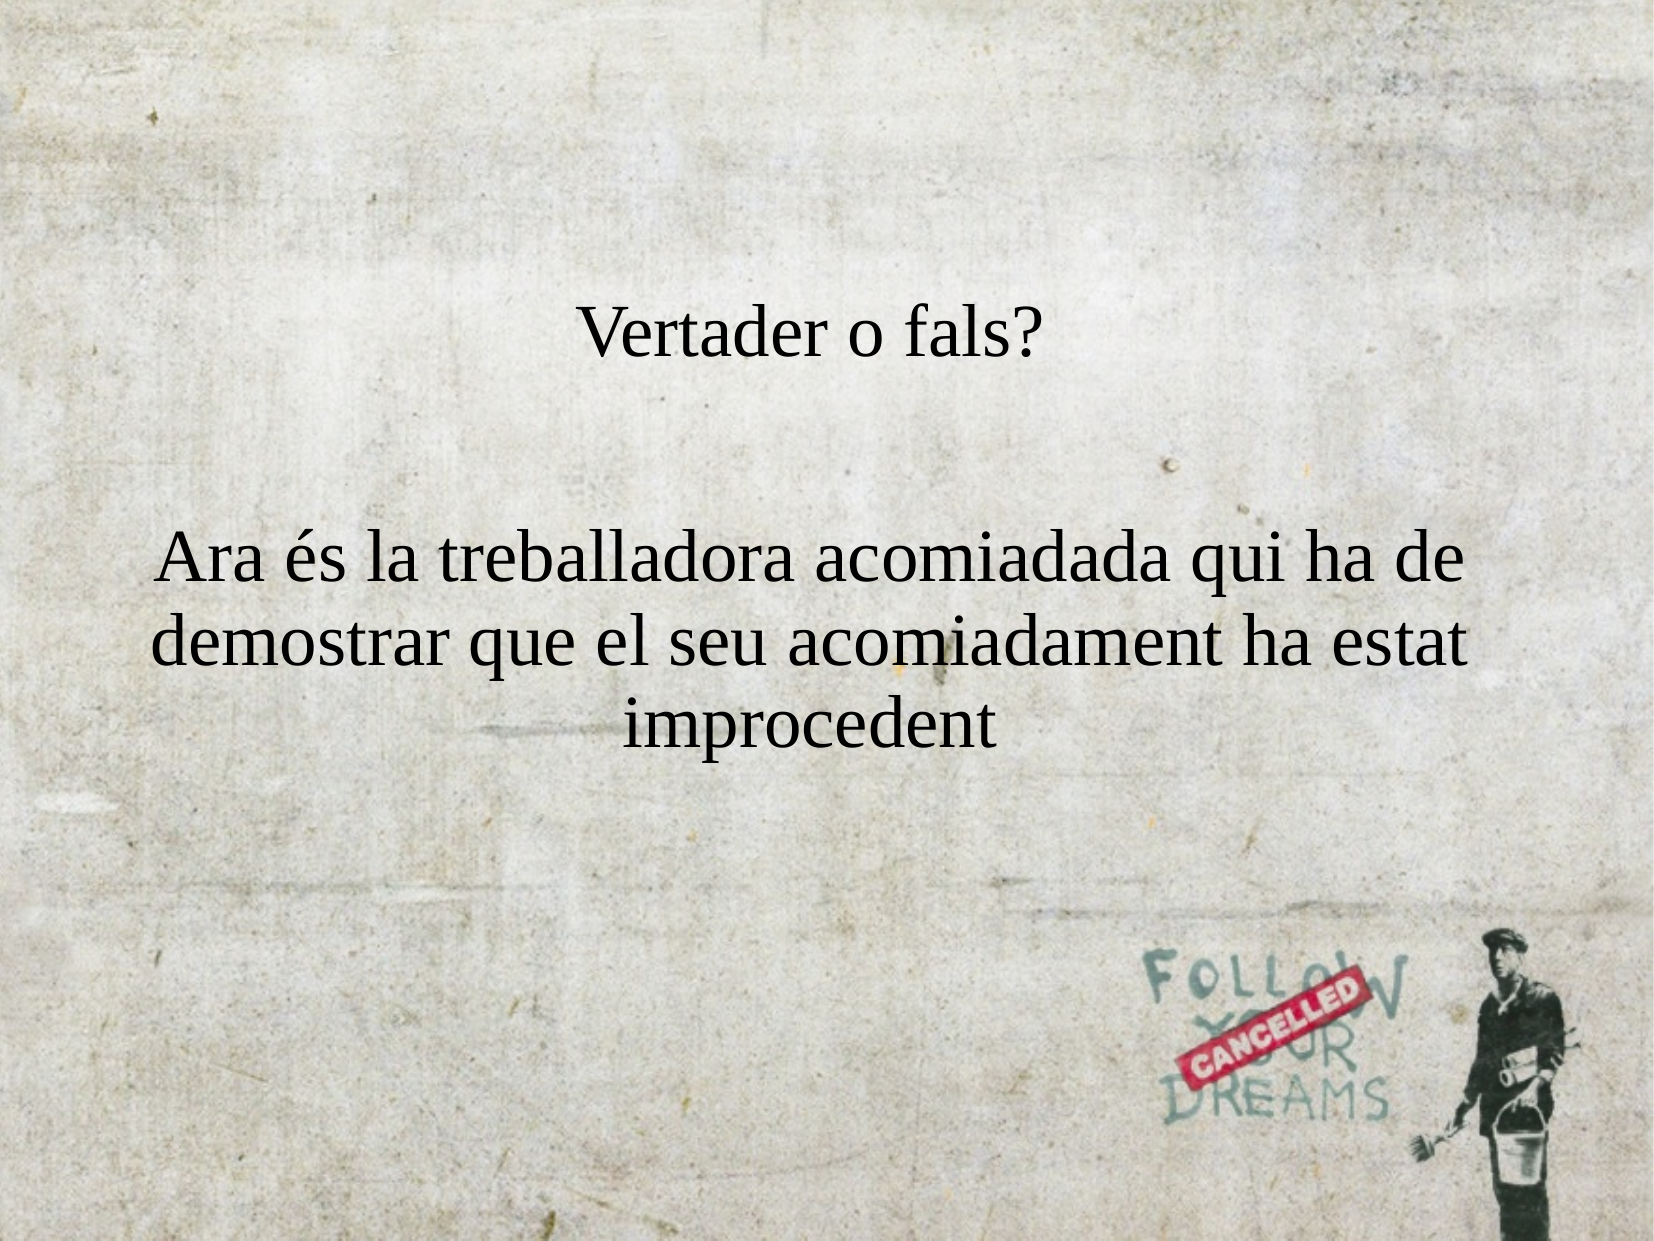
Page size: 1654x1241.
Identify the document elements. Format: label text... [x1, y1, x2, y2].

list Vertader o fals? Ara és la treballadora acomiadada qui ha de demostrar que el seu acomiadament ha estat improcedent [82, 290, 1538, 1010]
picture [0, 0, 1654, 1241]
